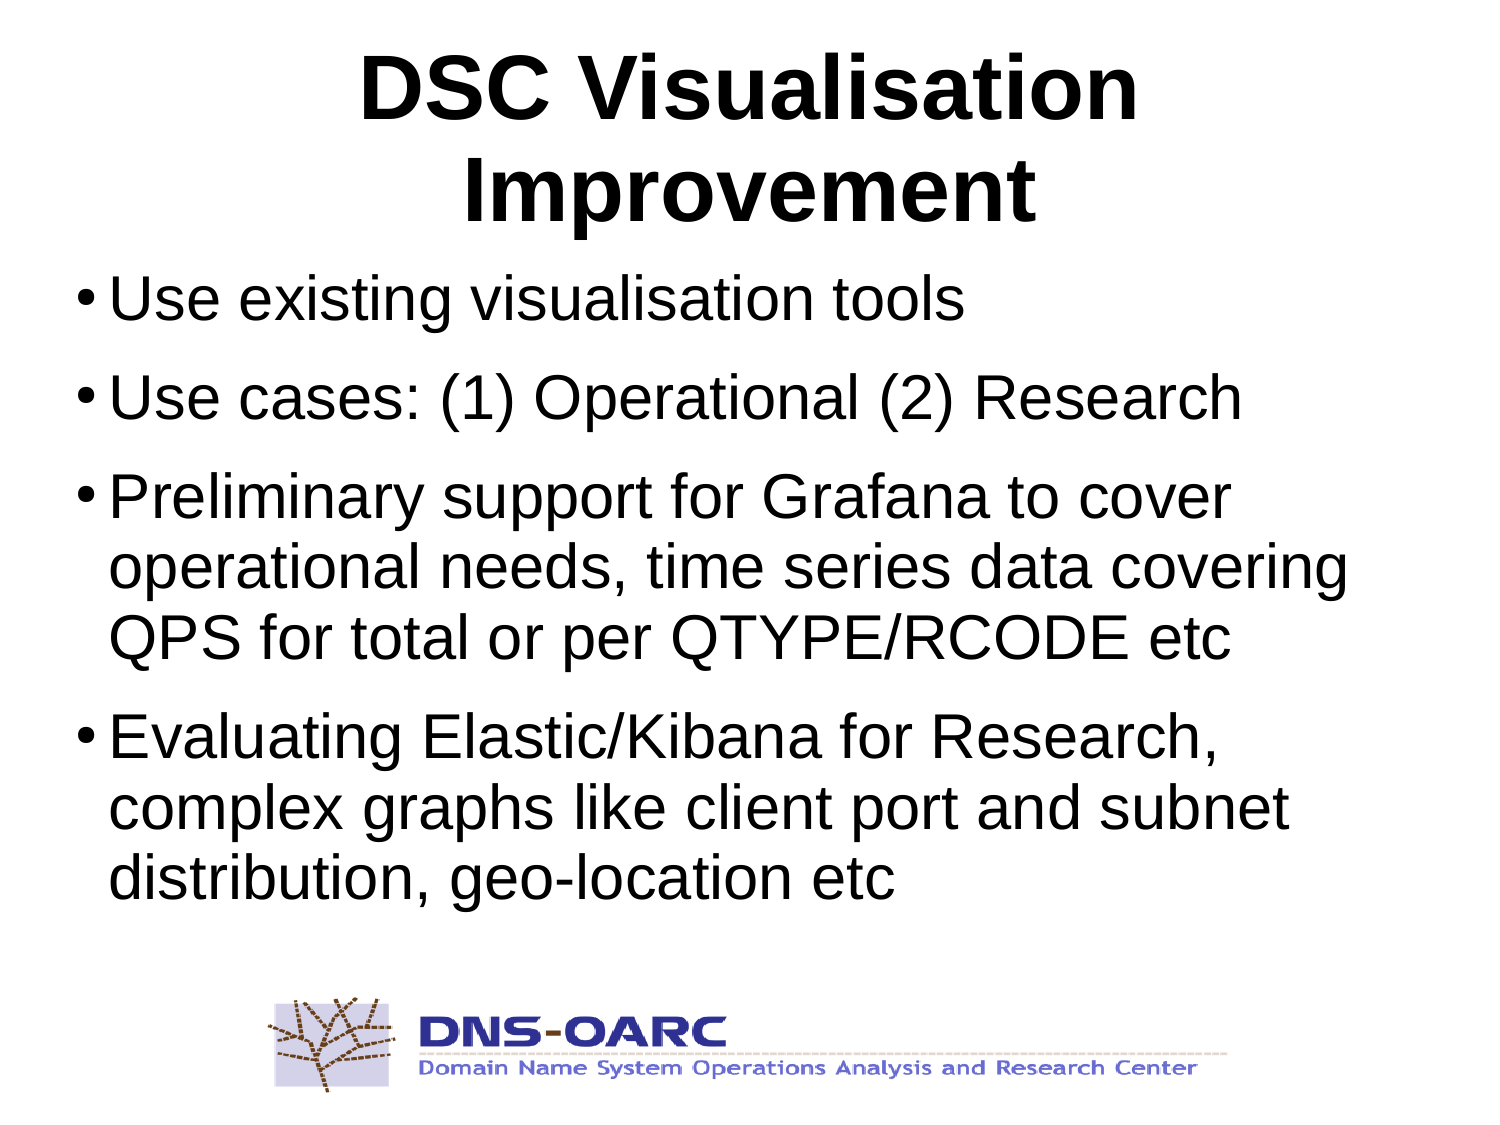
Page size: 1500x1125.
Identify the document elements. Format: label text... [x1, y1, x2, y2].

list Use existing visualisation tools Use cases: (1) Operational (2) Research Preliminary support for Grafana to cover operational needs, time series data covering QPS for total or per QTYPE/RCODE etc Evaluating Elastic/Kibana for Research, complex graphs like client port and subnet distribution, geo-location etc [75, 263, 1425, 916]
picture [214, 991, 1259, 1099]
title DSC Visualisation Improvement [75, 36, 1425, 242]
